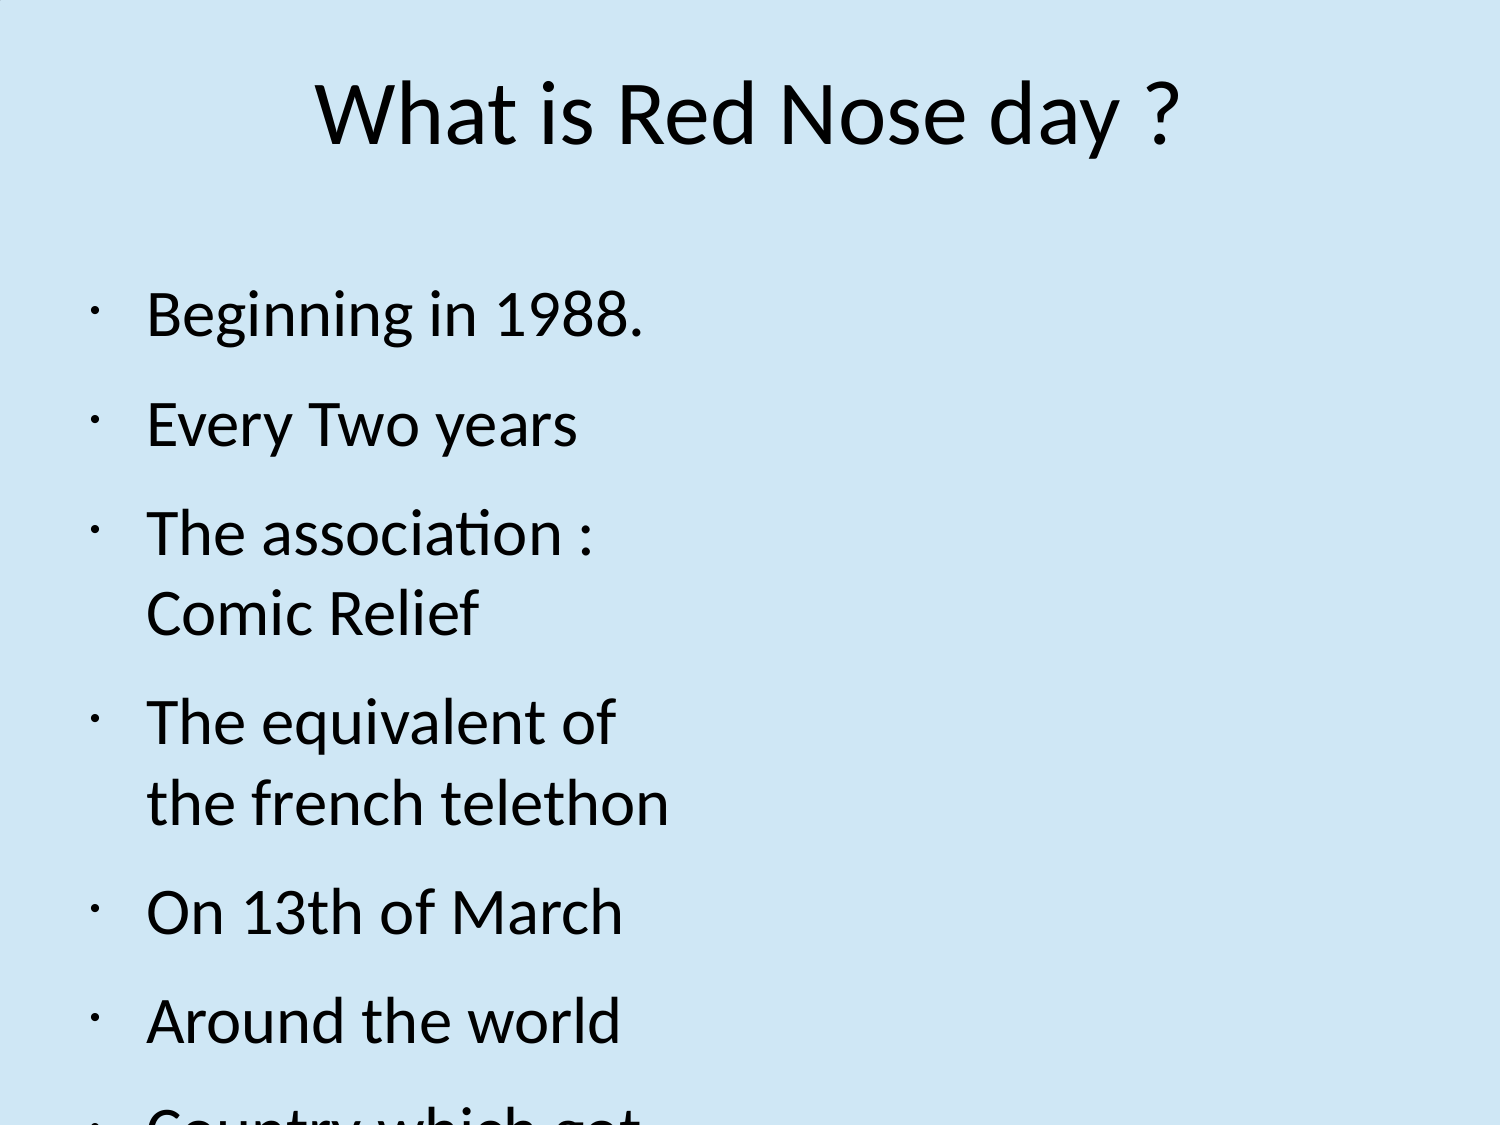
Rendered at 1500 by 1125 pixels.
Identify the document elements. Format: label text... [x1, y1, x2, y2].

title What is Red Nose day ? [75, 45, 1425, 233]
list Beginning in 1988. Every Two years The association : Comic Relief The equivalent of the french telethon On 13th of March Around the world Country which got help from Comic Relief: Columbia ; India ; United Kingdom ; Nigeria… [75, 262, 738, 1005]
